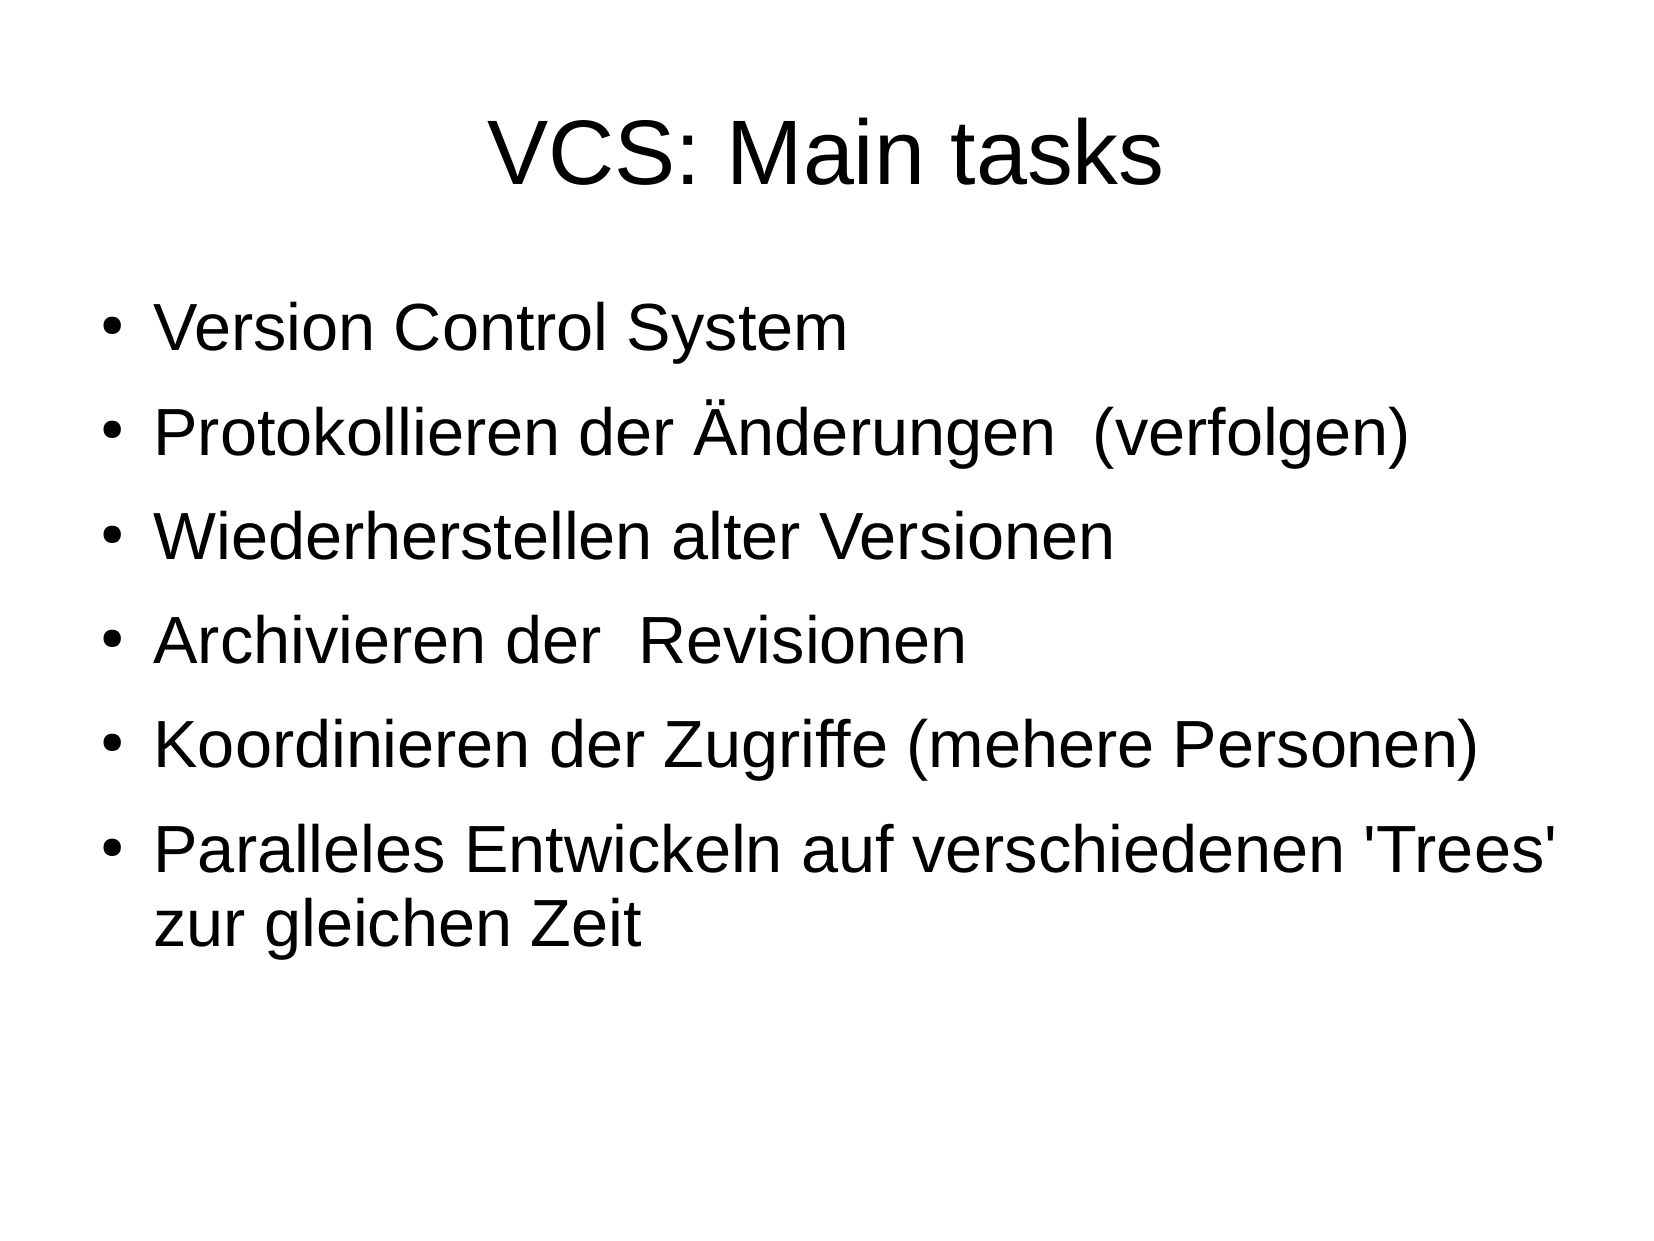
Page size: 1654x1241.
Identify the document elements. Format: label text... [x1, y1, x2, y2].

list Version Control System Protokollieren der Änderungen (verfolgen) Wiederherstellen alter Versionen Archivieren der Revisionen Koordinieren der Zugriffe (mehere Personen) Paralleles Entwickeln auf verschiedenen 'Trees' zur gleichen Zeit [82, 290, 1571, 1109]
title VCS: Main tasks [82, 49, 1571, 257]
